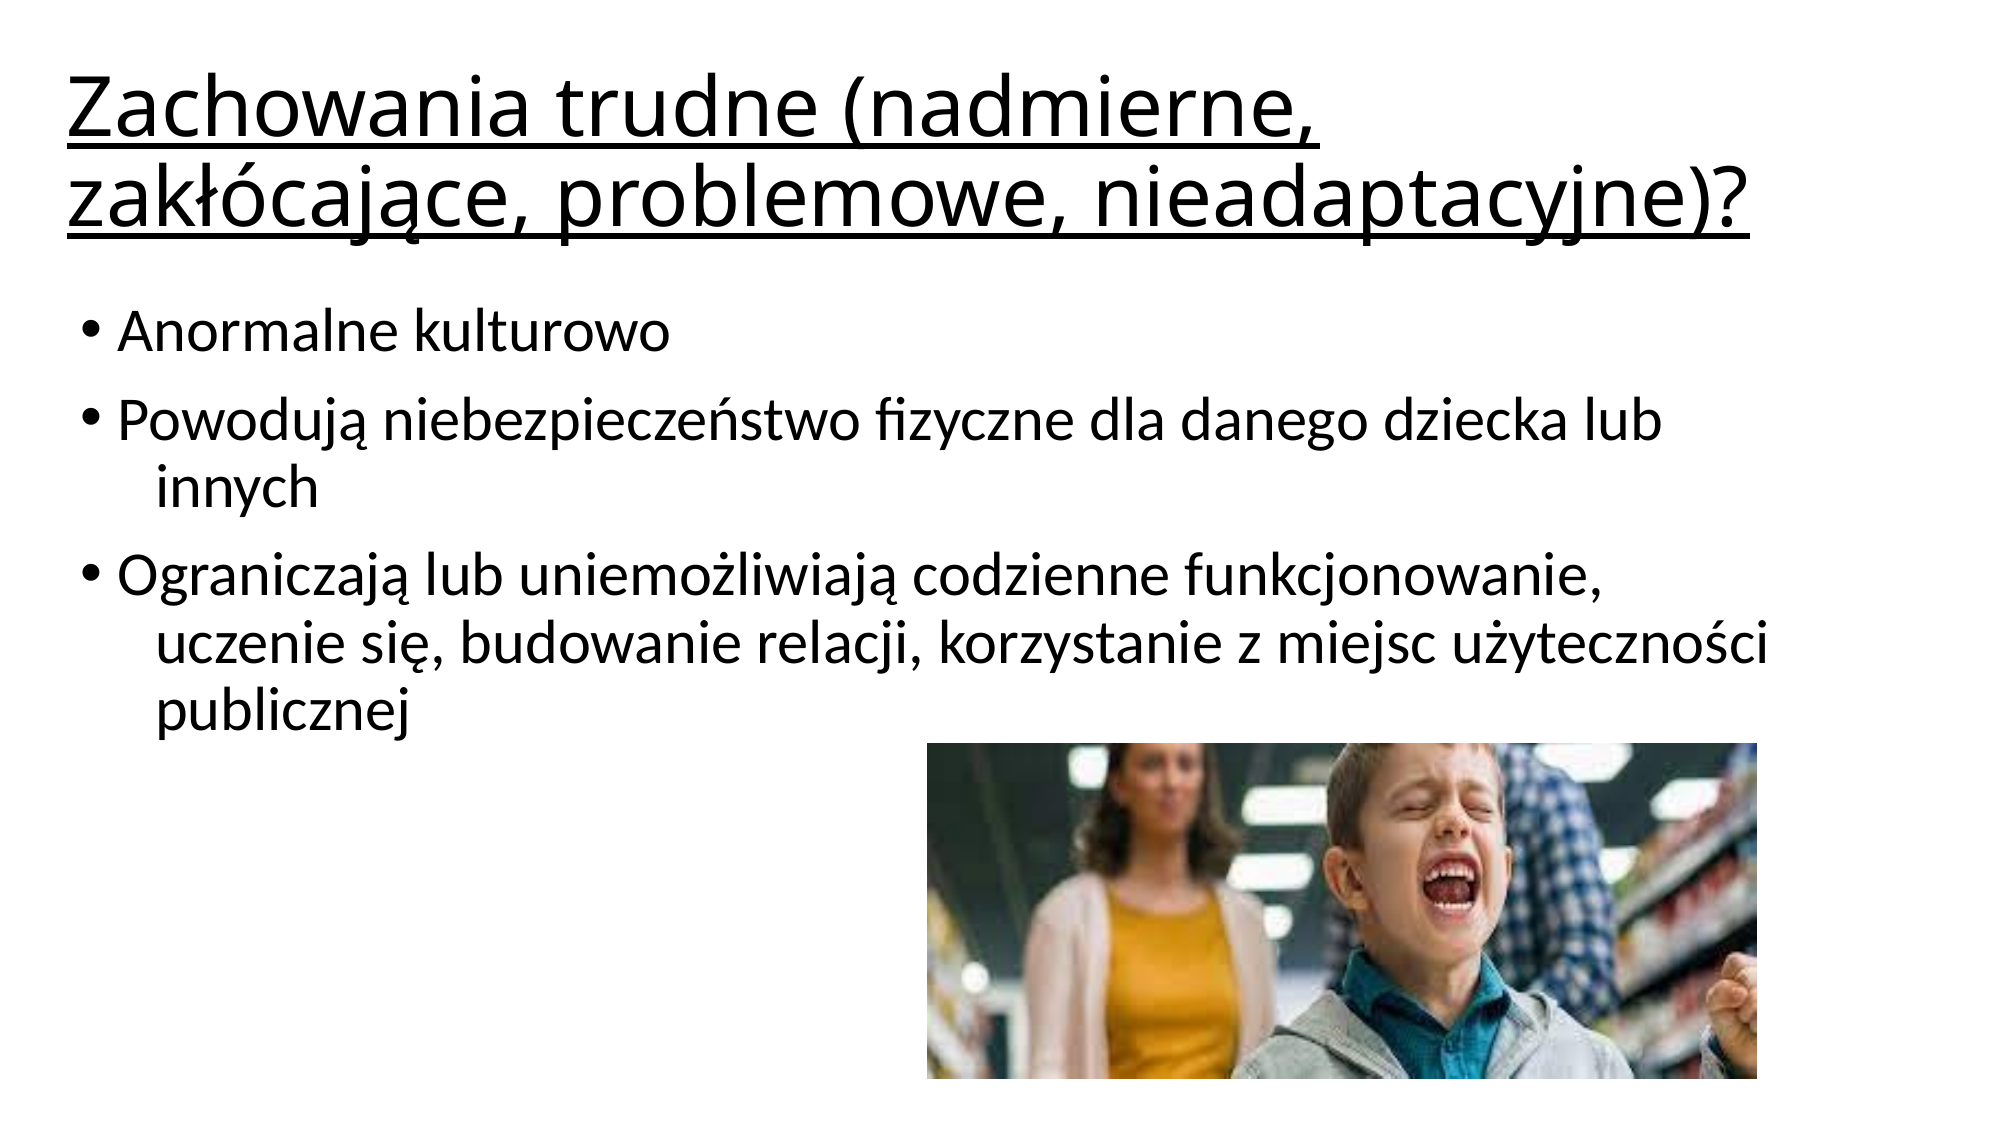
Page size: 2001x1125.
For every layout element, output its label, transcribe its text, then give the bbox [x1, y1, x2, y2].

title Zachowania trudne (nadmierne, zakłócające, problemowe, nieadaptacyjne)? [51, 46, 1777, 264]
picture [1430, 1070, 1440, 1079]
list Anormalne kulturowo Powodują niebezpieczeństwo fizyczne dla danego dziecka lub innych Ograniczają lub uniemożliwiają codzienne funkcjonowanie, uczenie się, budowanie relacji, korzystanie z miejsc użyteczności publicznej [65, 290, 1791, 835]
picture [927, 743, 1757, 1079]
